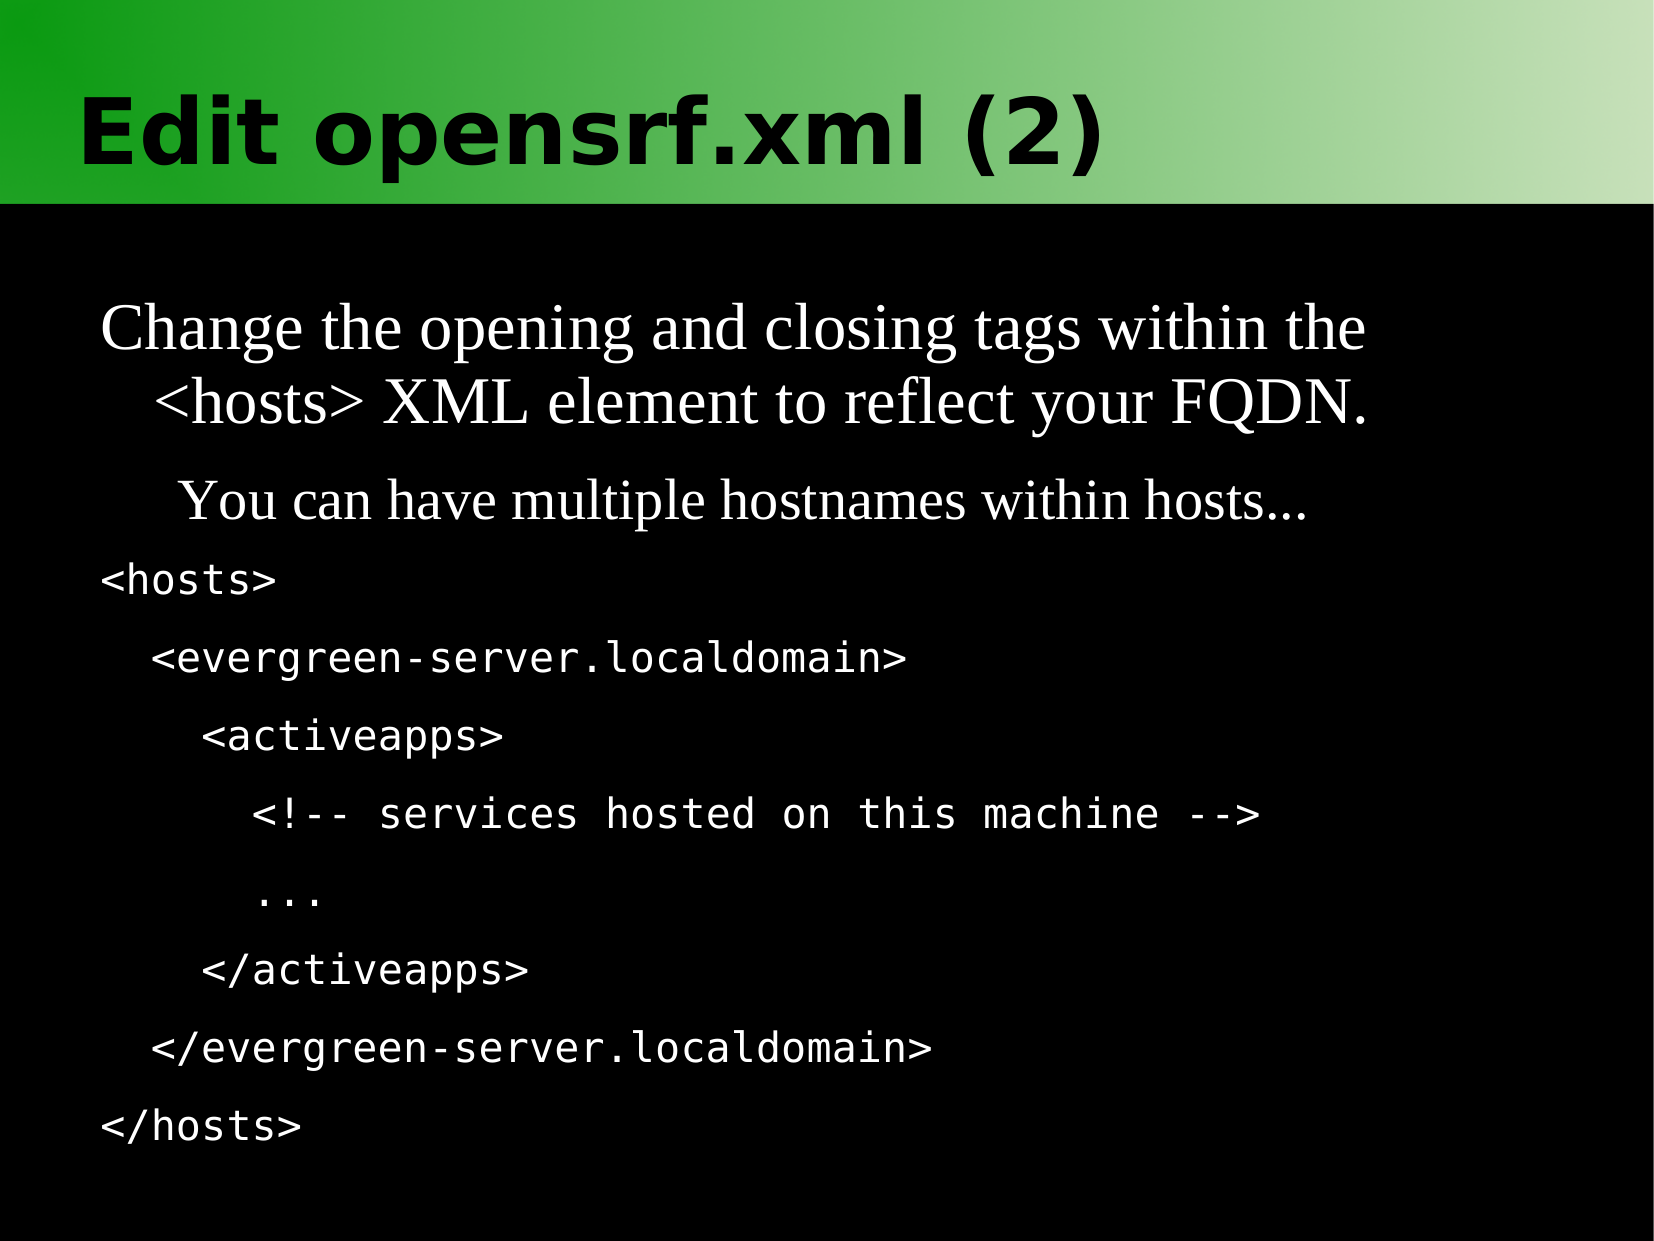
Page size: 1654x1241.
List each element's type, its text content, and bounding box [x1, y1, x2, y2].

list Change the opening and closing tags within the <hosts> XML element to reflect your FQDN. You can have multiple hostnames within hosts... <hosts> <evergreen-server.localdomain> <activeapps> <!-- services hosted on this machine --> ... </activeapps> </evergreen-server.localdomain> </hosts> [82, 290, 1571, 1204]
title Edit opensrf.xml (2) [76, 36, 1565, 229]
picture [0, 0, 1654, 1241]
